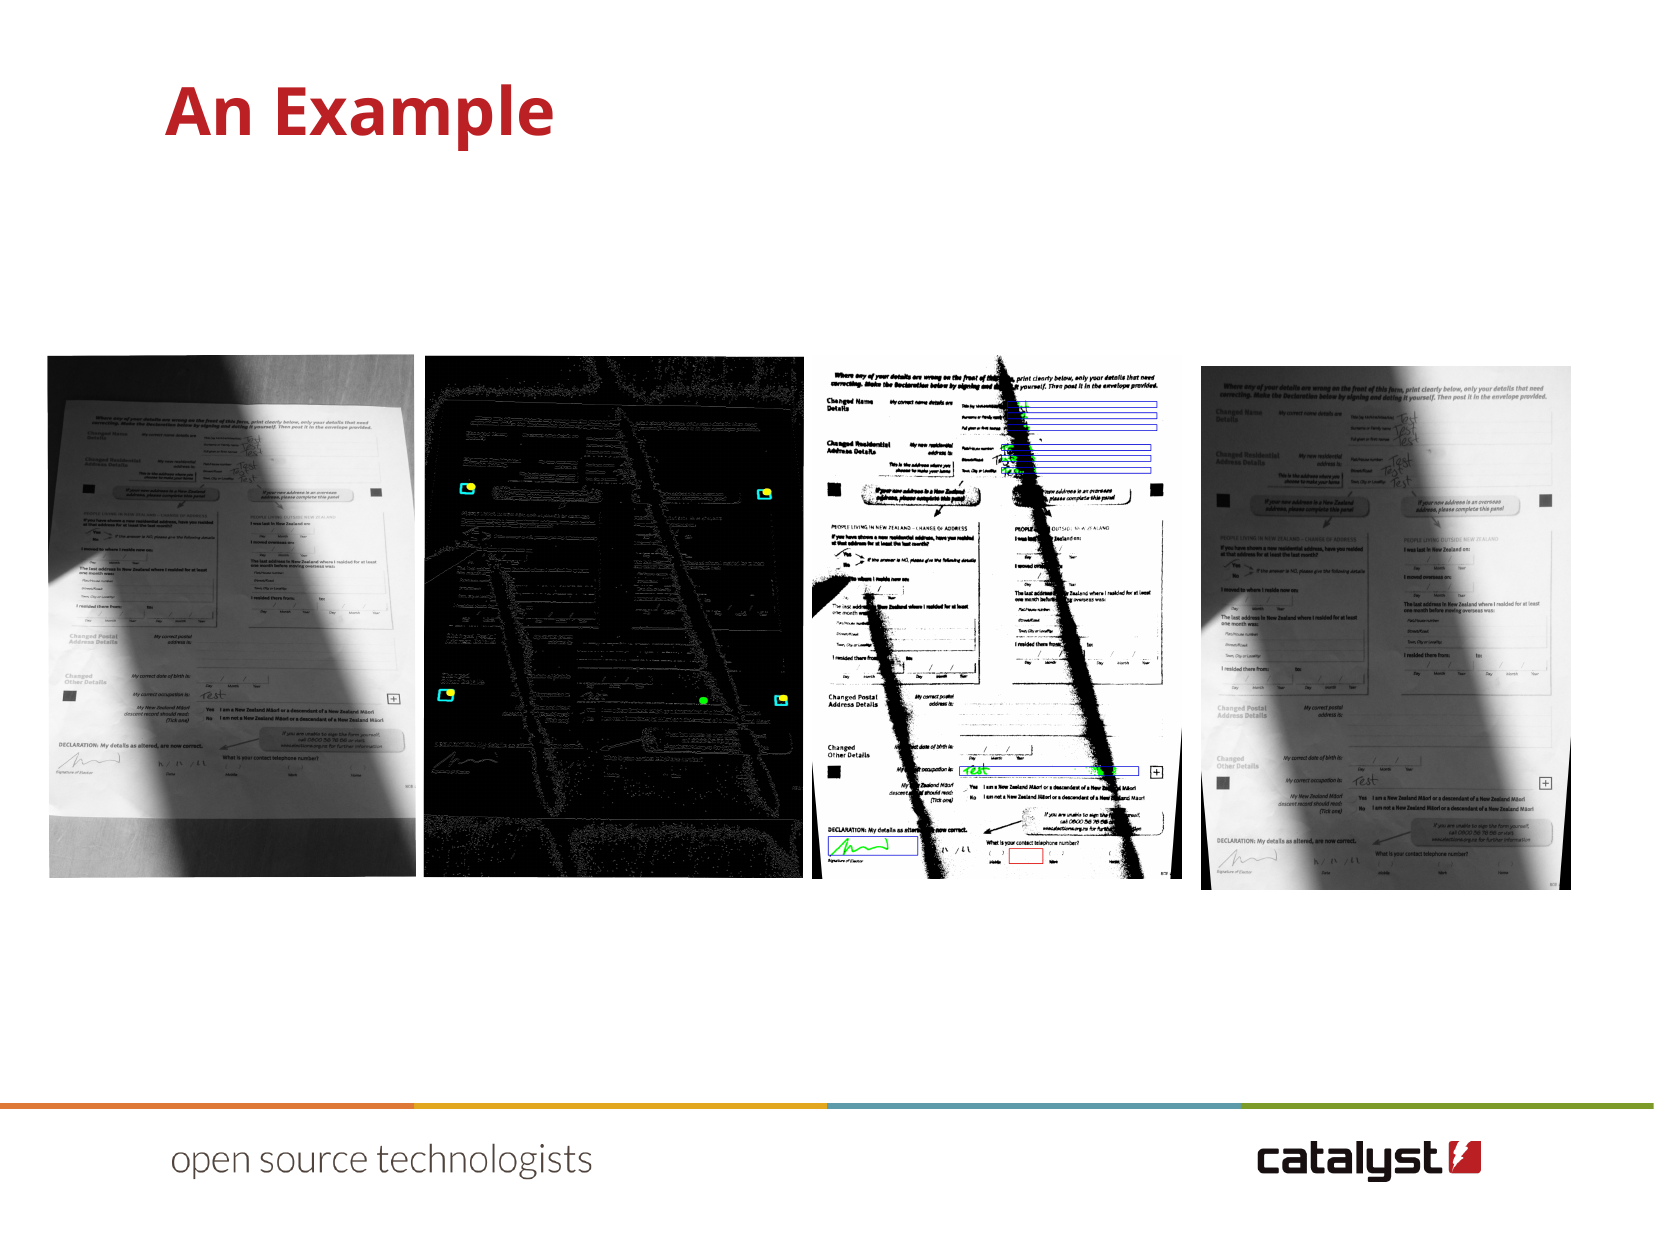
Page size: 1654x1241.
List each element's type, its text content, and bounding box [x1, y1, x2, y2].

picture [47, 354, 416, 878]
picture [812, 355, 1182, 879]
picture [1201, 366, 1571, 890]
picture [423, 355, 804, 878]
title An Example [165, 5, 1489, 213]
picture [0, 1103, 1654, 1182]
